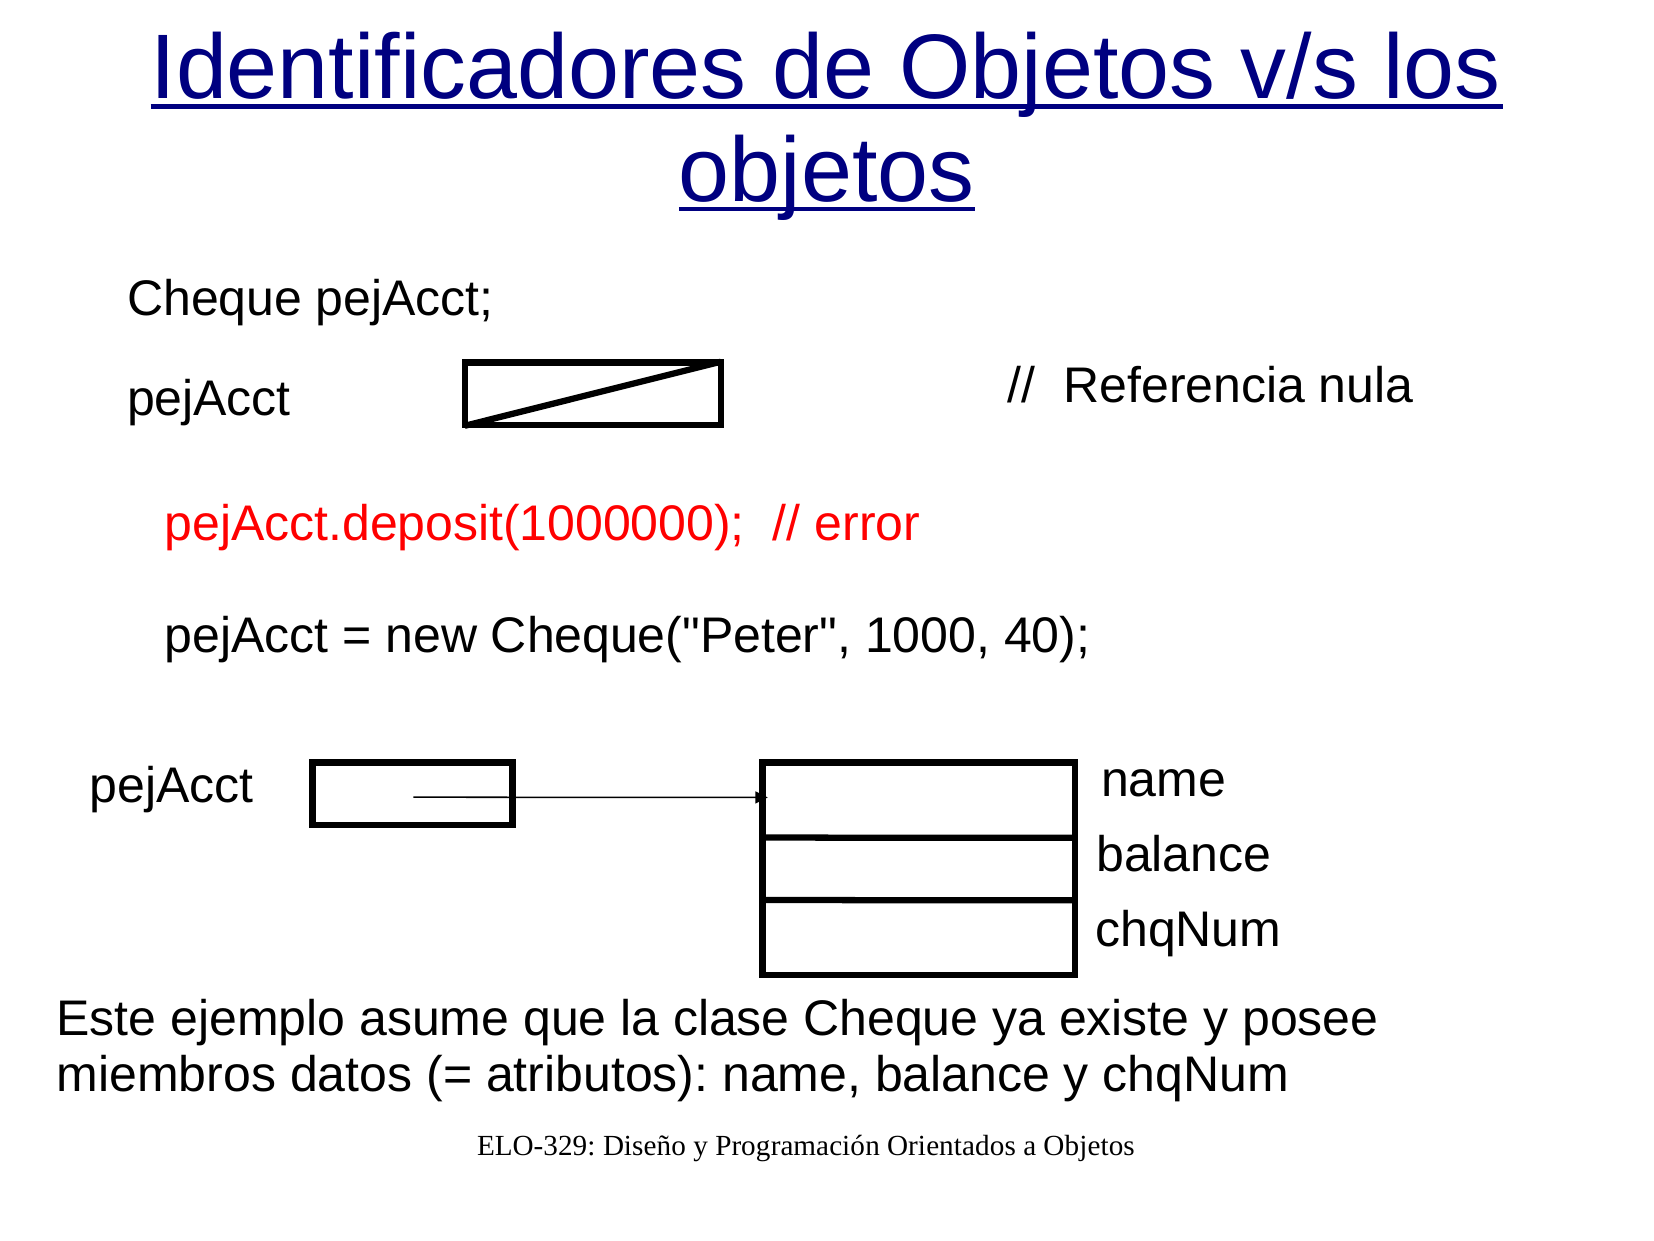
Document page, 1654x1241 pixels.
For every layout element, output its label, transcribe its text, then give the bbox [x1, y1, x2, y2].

text_box pejAcct = new Cheque("Peter", 1000, 40); [150, 599, 1248, 672]
text_box Cheque pejAcct; [112, 262, 625, 334]
title Identificadores de Objetos v/s los objetos [82, 49, 1571, 188]
text_box // Referencia nula [993, 350, 1538, 422]
text_box name [1086, 744, 1241, 816]
text_box pejAcct.deposit(1000000); // error [149, 487, 1114, 559]
text_box pejAcct [75, 750, 295, 822]
text_box chqNum [1080, 894, 1297, 966]
text_box Este ejemplo asume que la clase Cheque ya existe y posee miembros datos (= atributos): name, balance y chqNum [42, 983, 1395, 1110]
text_box pejAcct [112, 362, 369, 434]
text_box balance [1081, 819, 1287, 891]
